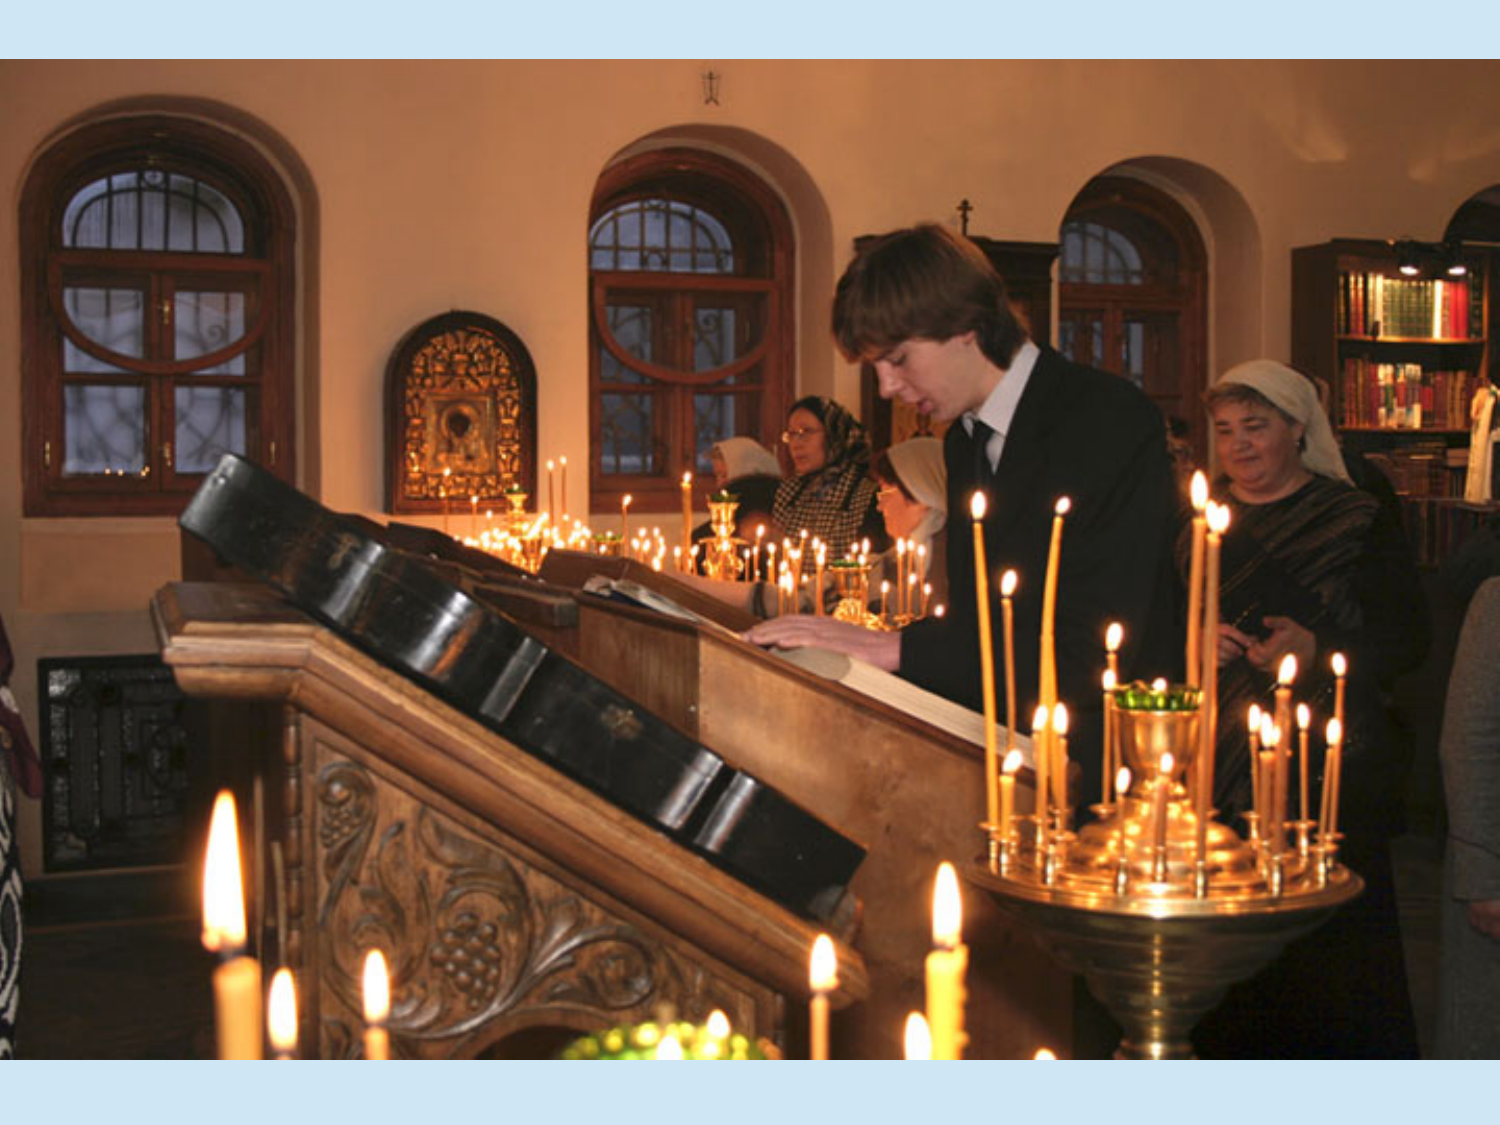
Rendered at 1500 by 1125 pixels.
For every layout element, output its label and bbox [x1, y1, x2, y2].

picture [0, 59, 1500, 1060]
